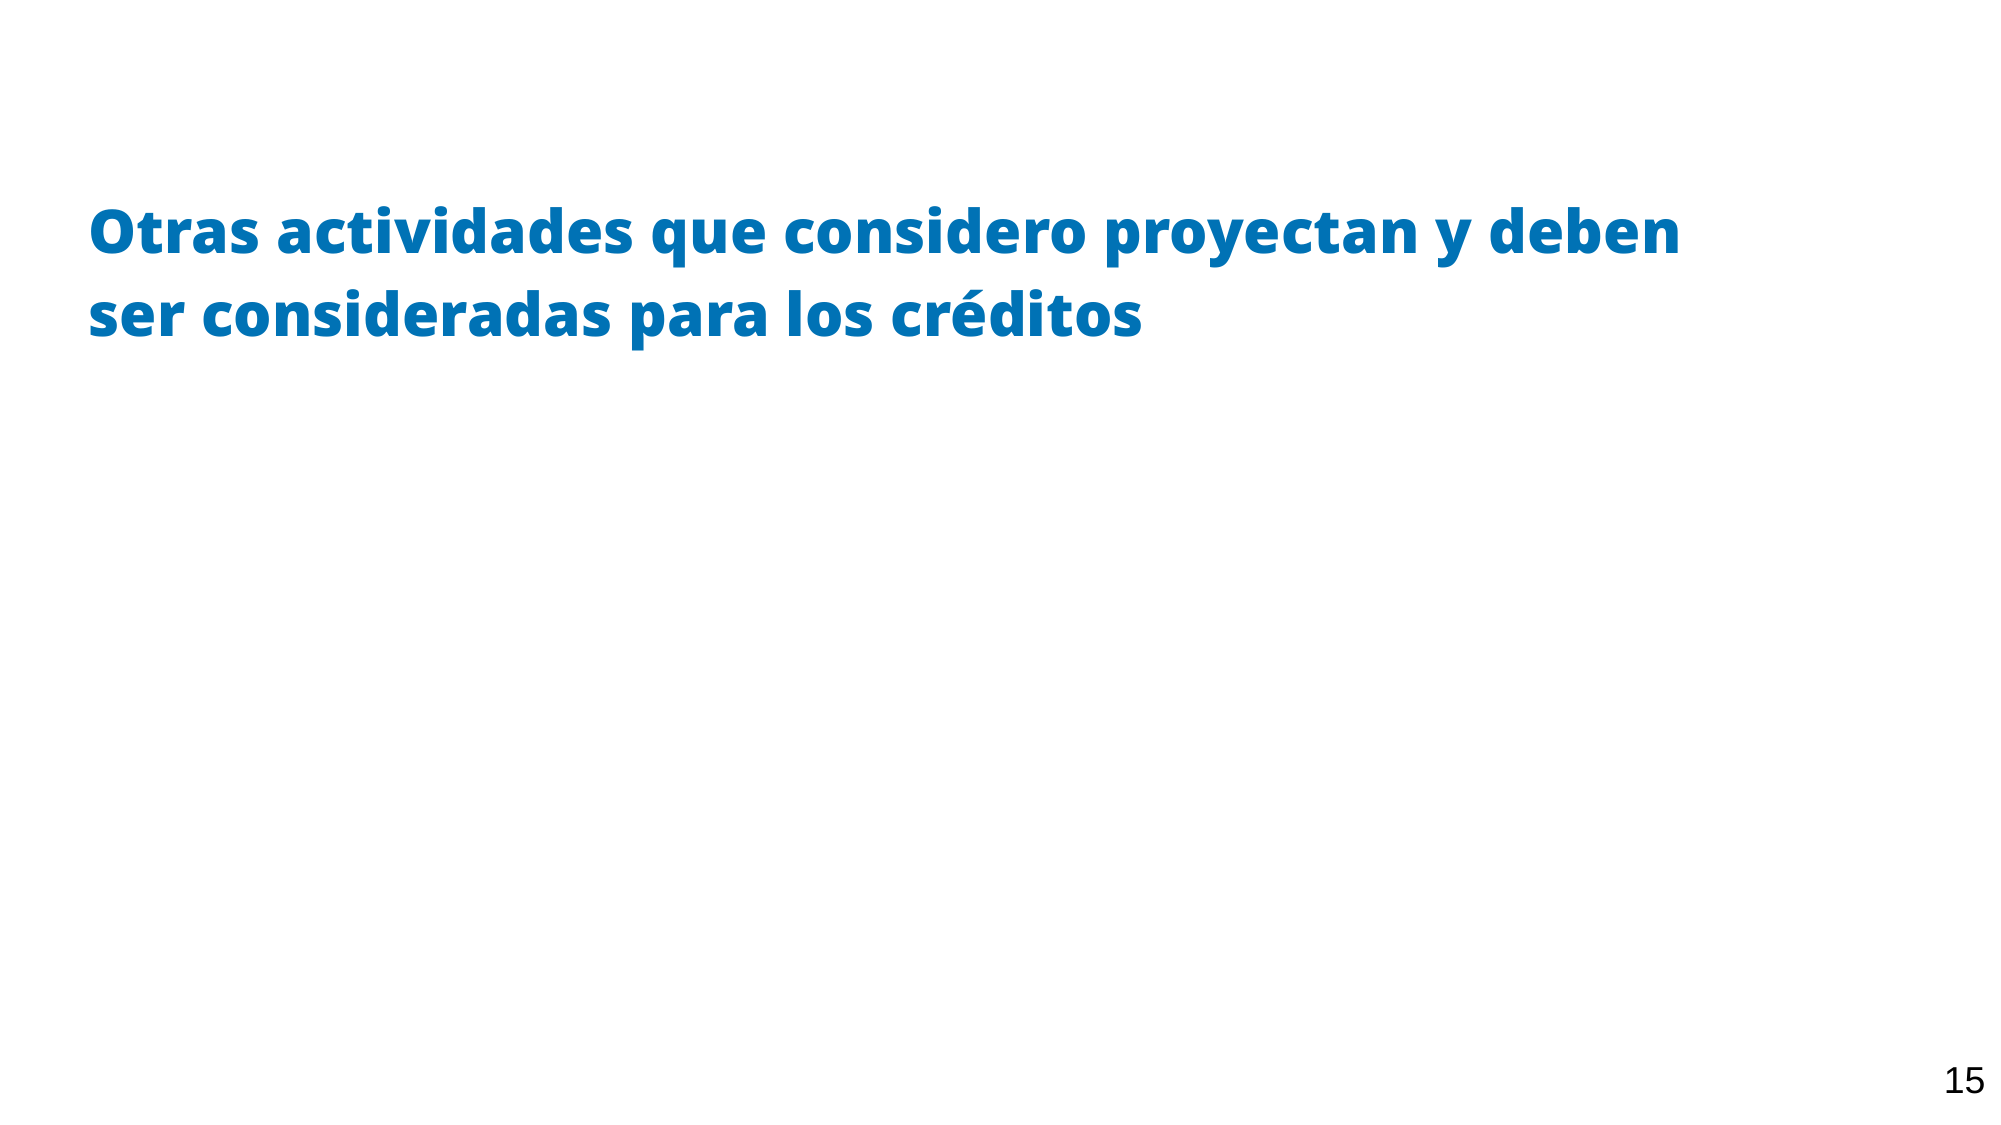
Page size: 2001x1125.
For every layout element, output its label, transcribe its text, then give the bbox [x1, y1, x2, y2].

title Otras actividades que considero proyectan y deben ser consideradas para los créditos [88, 88, 1796, 355]
